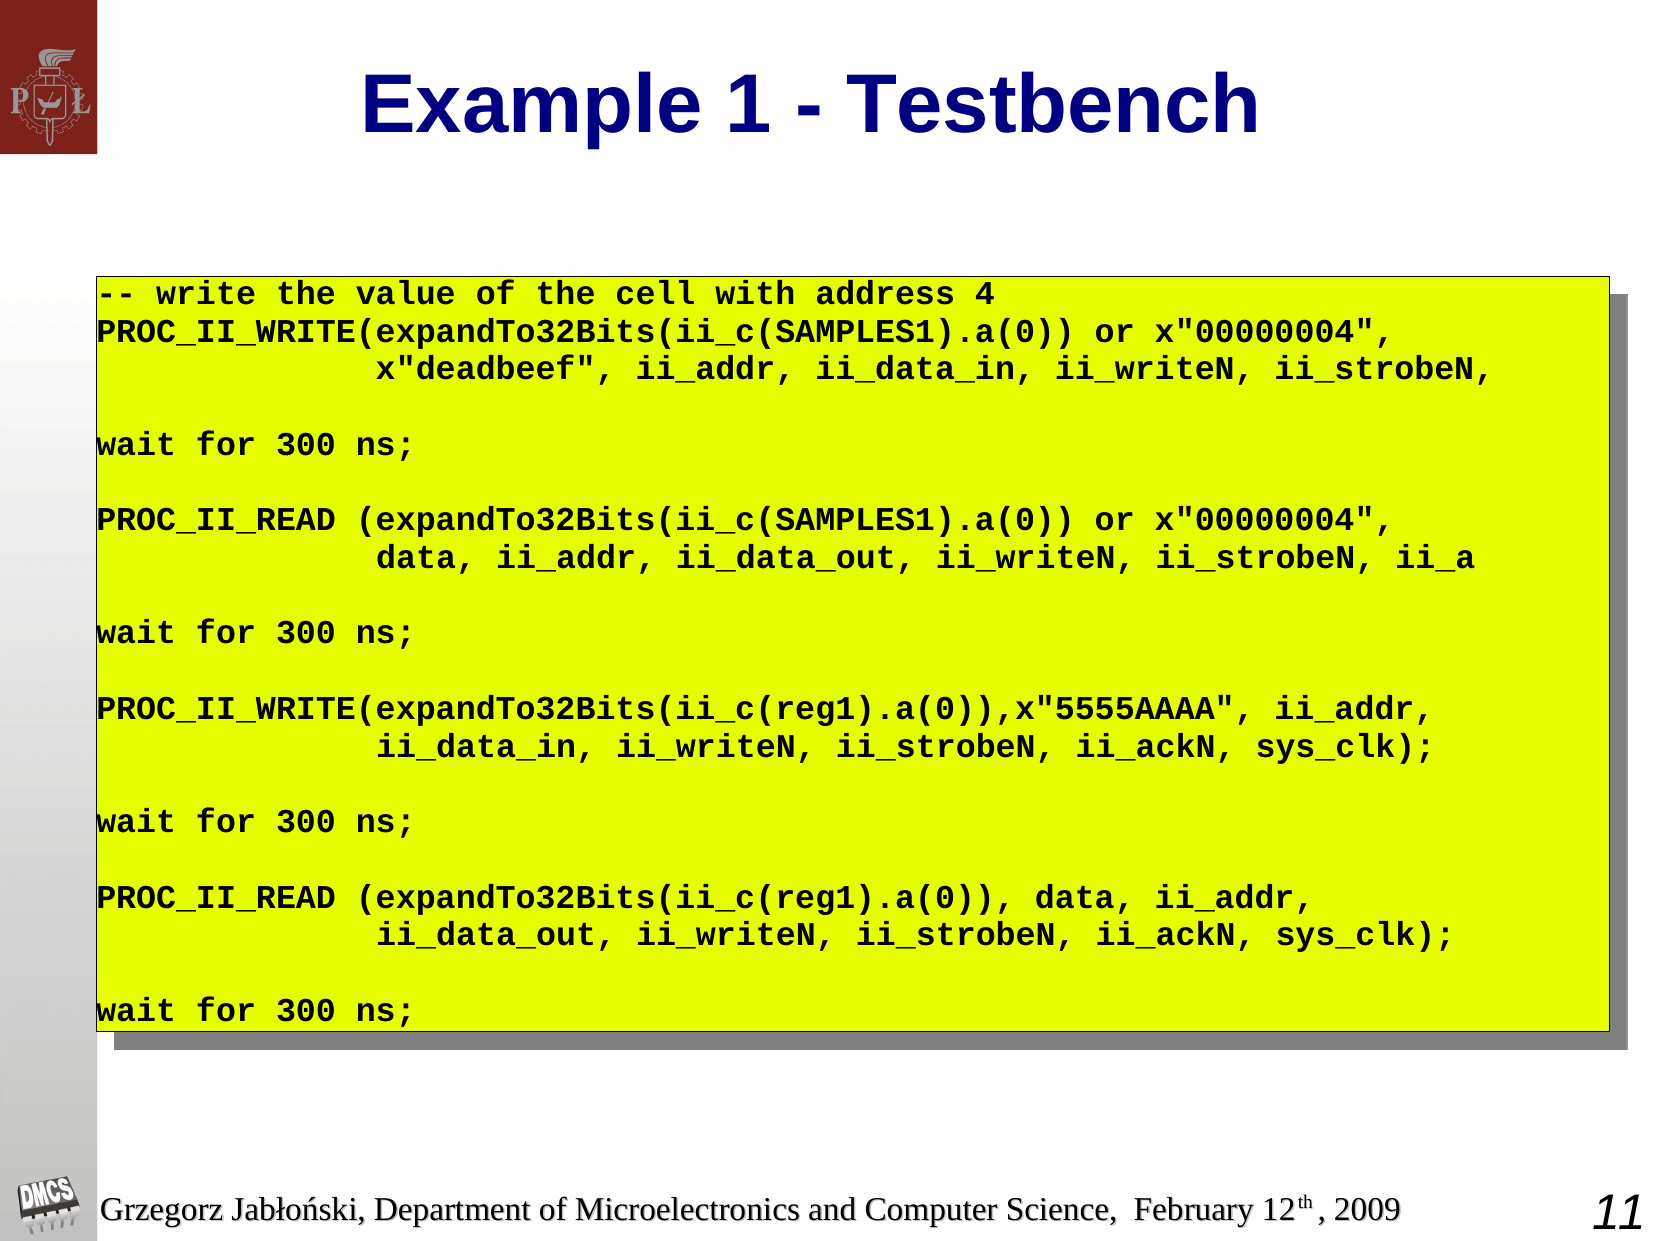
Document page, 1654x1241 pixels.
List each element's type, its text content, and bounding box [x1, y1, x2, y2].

title Example 1 - Testbench [98, 0, 1525, 208]
text_box -- write the value of the cell with address 4 PROC_II_WRITE(expandTo32Bits(ii_c(SAMPLES1).a(0)) or x"00000004", x"deadbeef", ii_addr, ii_data_in, ii_writeN, ii_strobeN, wait for 300 ns; PROC_II_READ (expandTo32Bits(ii_c(SAMPLES1).a(0)) or x"00000004", data, ii_addr, ii_data_out, ii_writeN, ii_strobeN, ii_a wait for 300 ns; PROC_II_WRITE(expandTo32Bits(ii_c(reg1).a(0)),x"5555AAAA", ii_addr, ii_data_in, ii_writeN, ii_strobeN, ii_ackN, sys_clk); wait for 300 ns; PROC_II_READ (expandTo32Bits(ii_c(reg1).a(0)), data, ii_addr, ii_data_out, ii_writeN, ii_strobeN, ii_ackN, sys_clk); wait for 300 ns; [96, 276, 1610, 1032]
